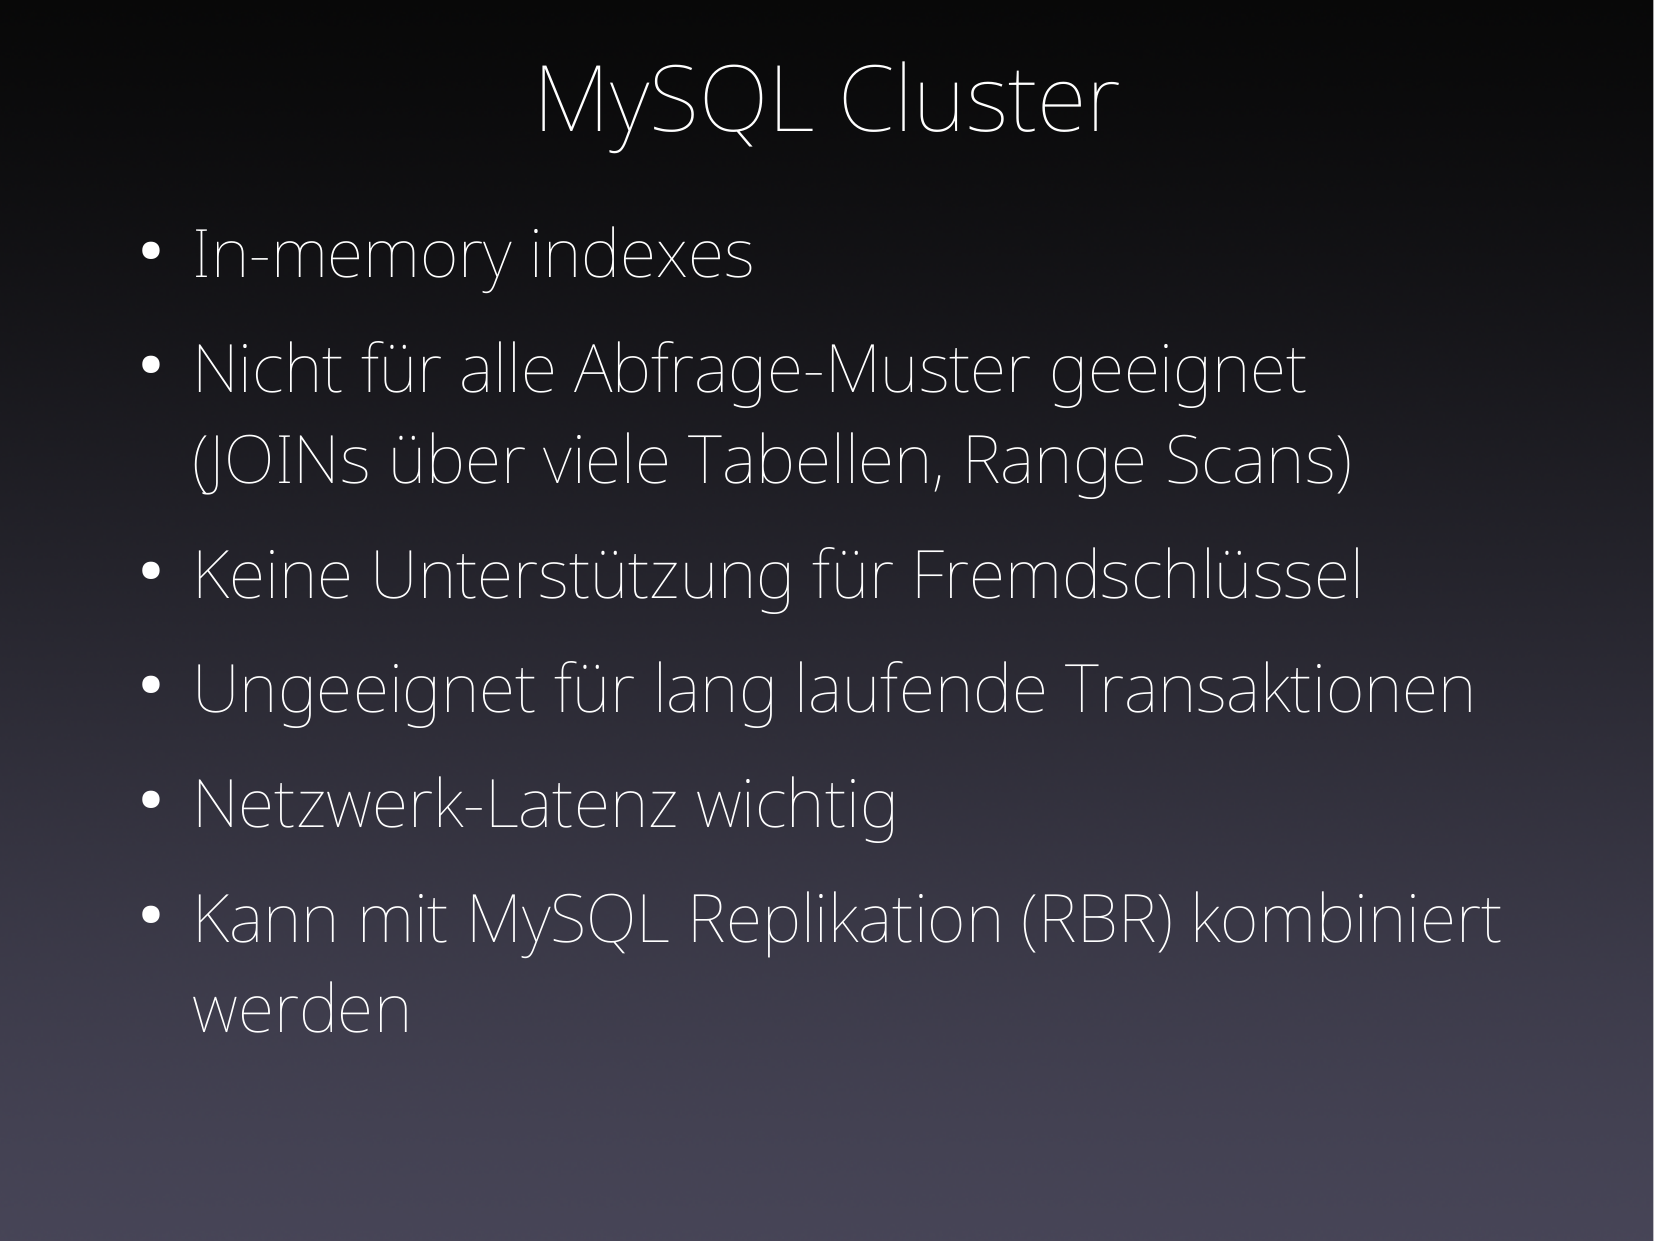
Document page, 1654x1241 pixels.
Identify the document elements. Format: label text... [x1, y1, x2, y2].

title MySQL Cluster [121, 41, 1534, 150]
list In-memory indexes Nicht für alle Abfrage-Muster geeignet (JOINs über viele Tabellen, Range Scans) Keine Unterstützung für Fremdschlüssel Ungeeignet für lang laufende Transaktionen Netzwerk-Latenz wichtig Kann mit MySQL Replikation (RBR) kombiniert werden [121, 206, 1534, 1182]
picture [0, 0, 1654, 1241]
